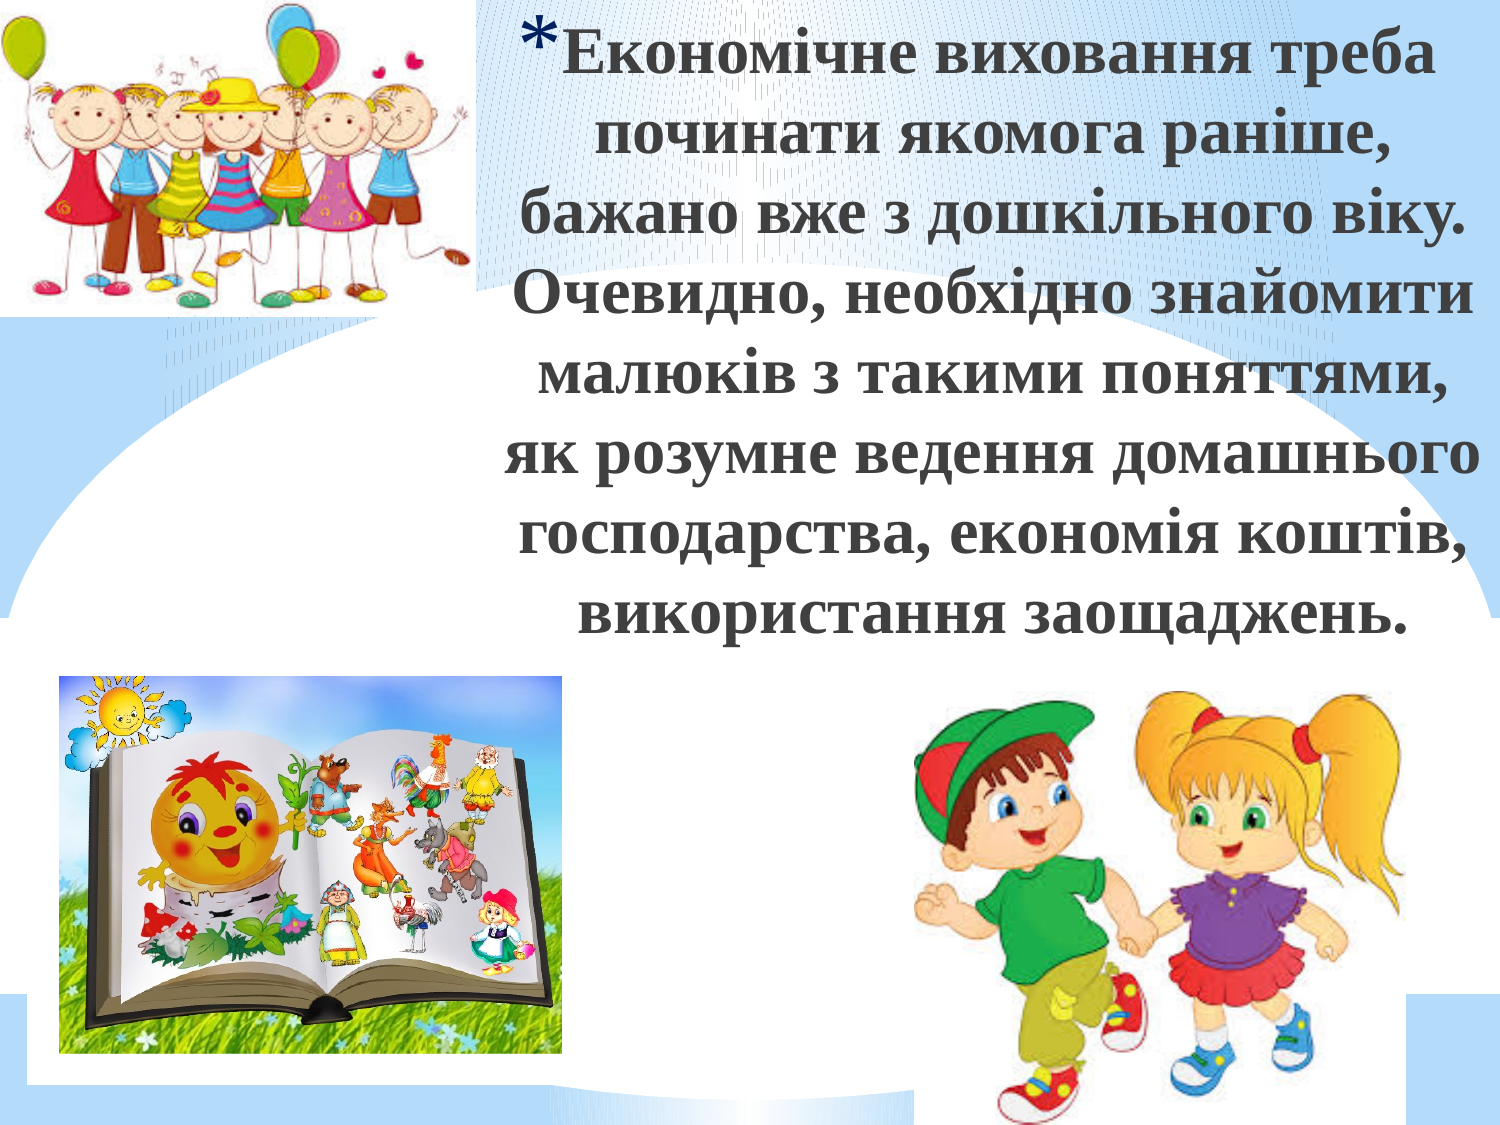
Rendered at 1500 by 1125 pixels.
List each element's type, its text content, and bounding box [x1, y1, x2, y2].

picture [0, 0, 476, 317]
picture [914, 691, 1406, 1125]
list Економічне виховання треба починати якомога раніше, бажано вже з дошкільного віку. Очевидно, необхідно знайомити малюків з такими поняттями, як розумне ведення домашнього господарства, економія коштів, використання заощаджень. [450, 0, 1500, 570]
picture [58, 675, 563, 1054]
